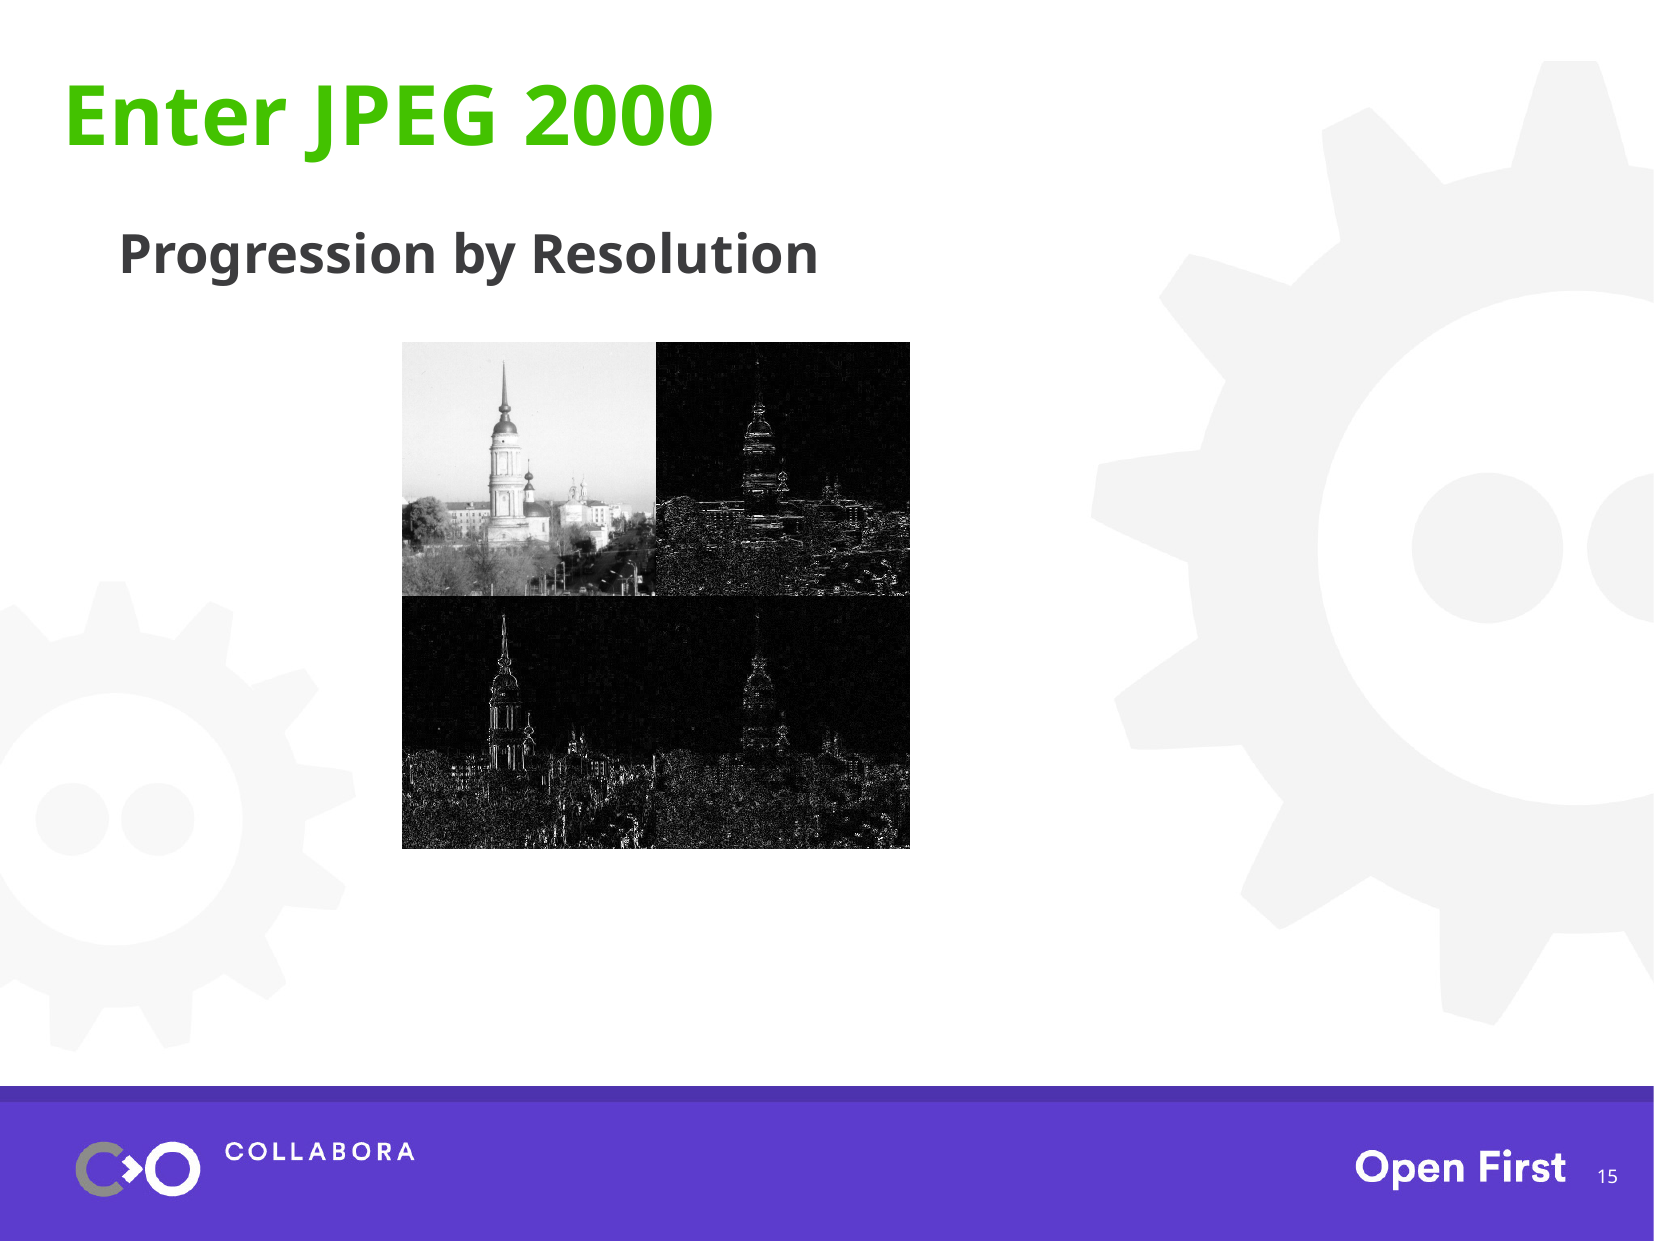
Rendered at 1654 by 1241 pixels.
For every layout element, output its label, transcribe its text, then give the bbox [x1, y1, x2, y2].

title Enter JPEG 2000 [62, 62, 1638, 138]
picture [0, 0, 1654, 1241]
list Progression by Resolution [47, 219, 1619, 977]
